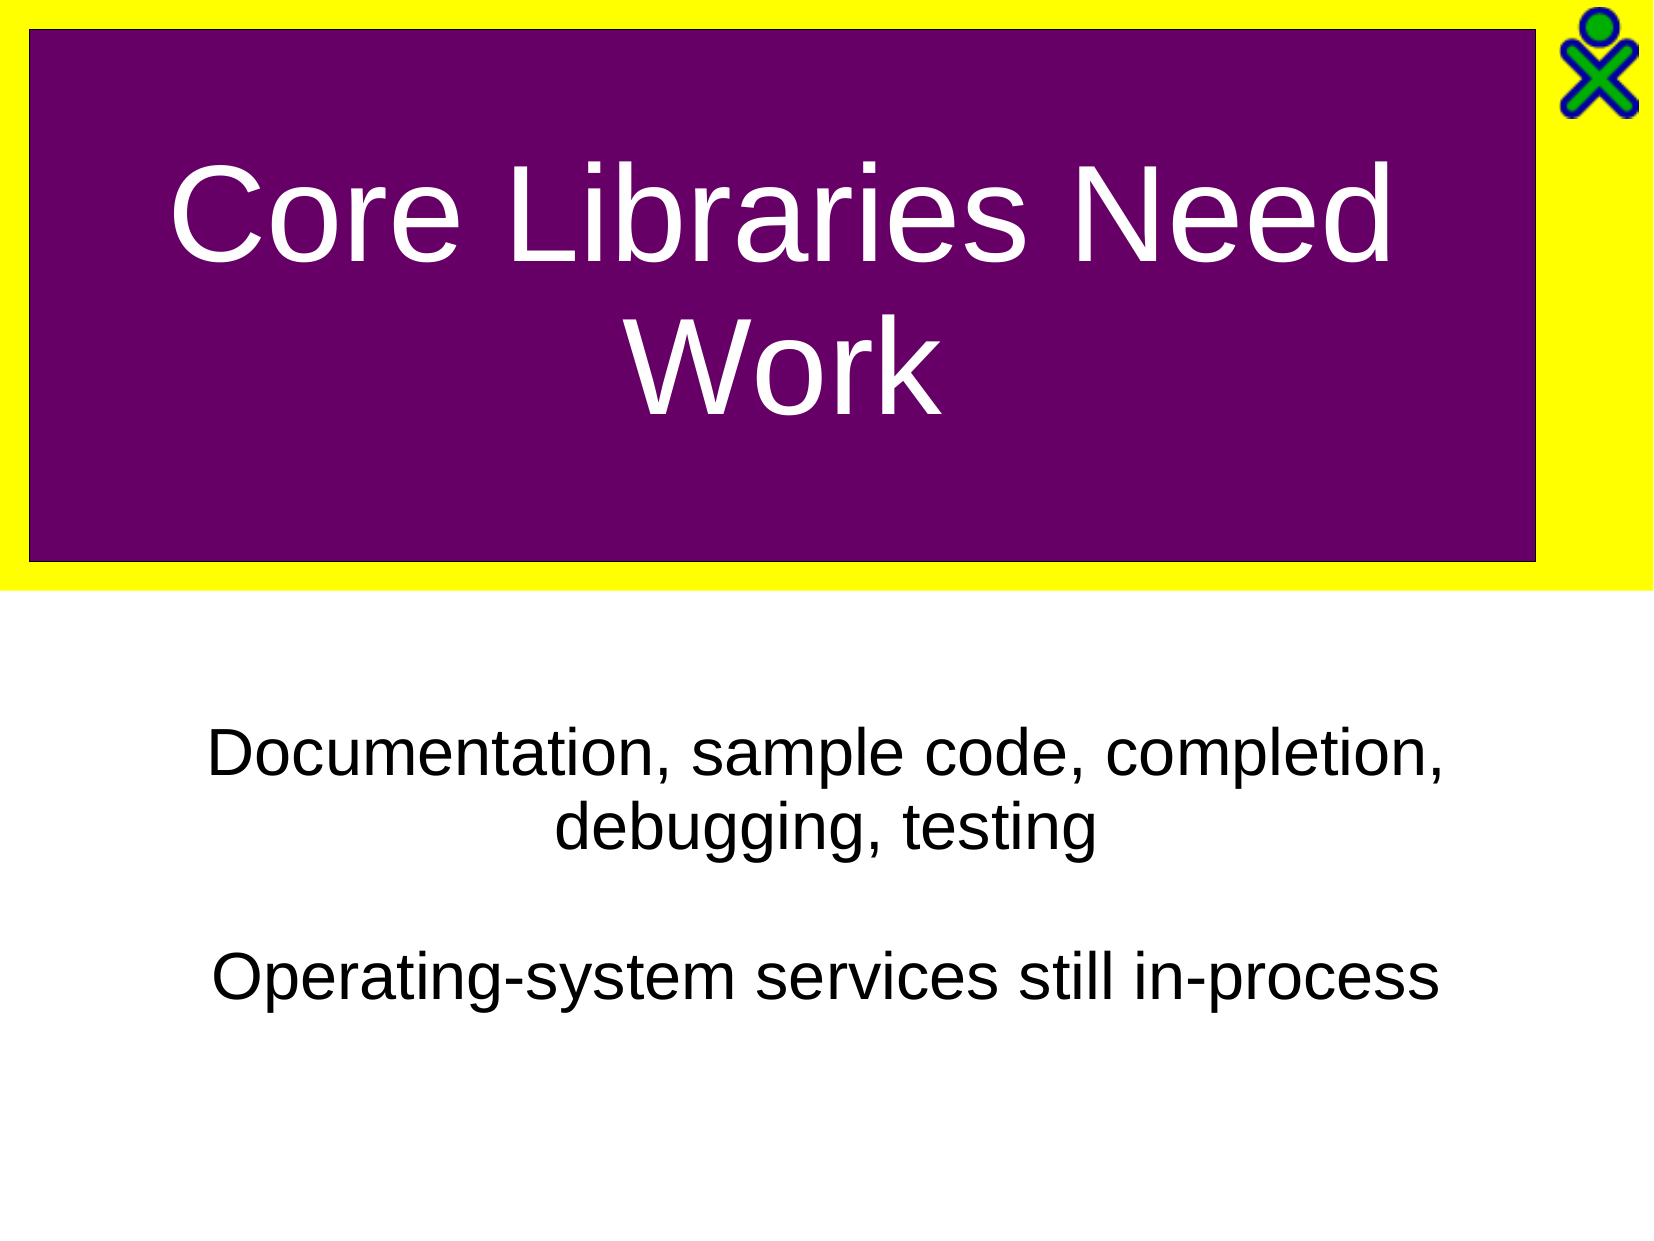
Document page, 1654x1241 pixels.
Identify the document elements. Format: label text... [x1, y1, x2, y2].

subtitle Documentation, sample code, completion, debugging, testing Operating-system services still in-process [82, 627, 1571, 1102]
title Core Libraries Need Work [59, 56, 1506, 525]
picture [1559, 7, 1639, 119]
